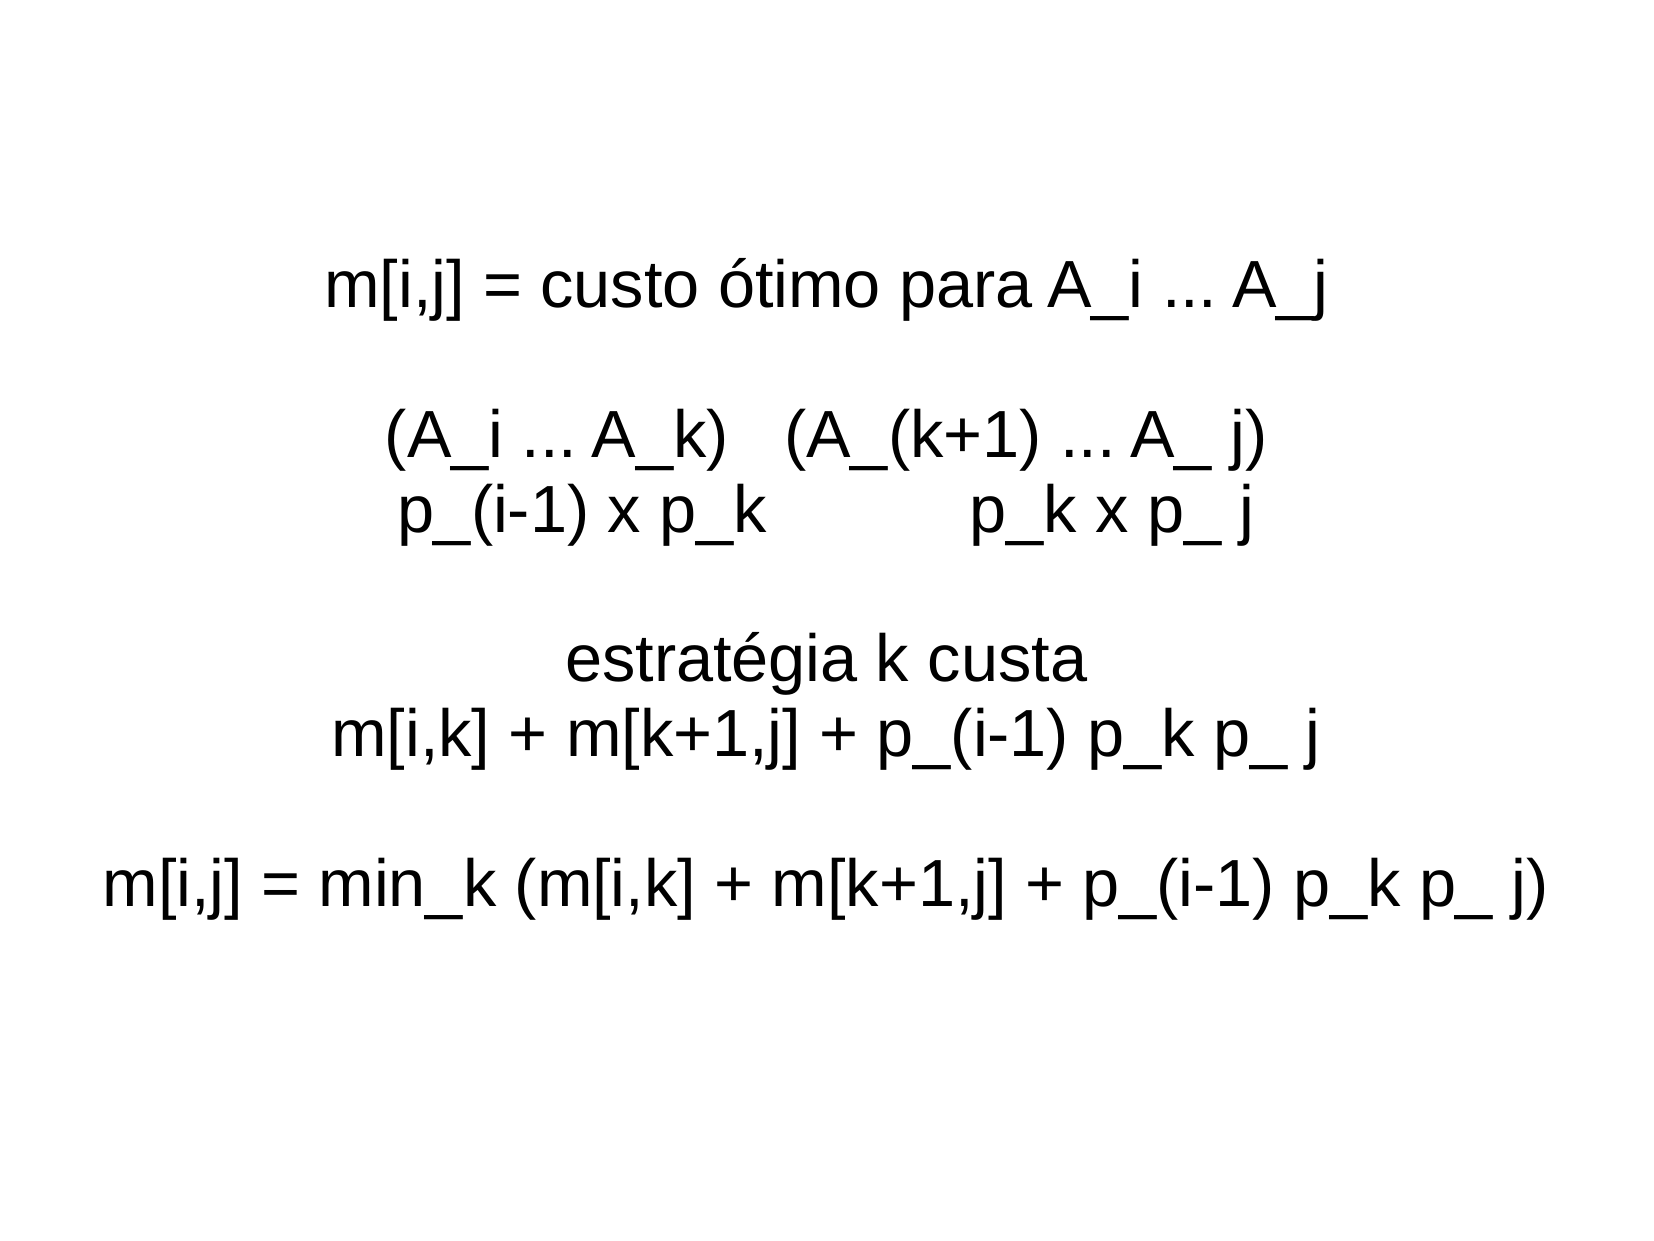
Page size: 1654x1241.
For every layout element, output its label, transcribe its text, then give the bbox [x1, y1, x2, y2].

subtitle m[i,j] = custo ótimo para A_i ... A_j (A_i ... A_k) (A_(k+1) ... A_ j) p_(i-1) x p_k p_k x p_ j estratégia k custa m[i,k] + m[k+1,j] + p_(i-1) p_k p_ j m[i,j] = min_k (m[i,k] + m[k+1,j] + p_(i-1) p_k p_ j) [82, 59, 1571, 1109]
